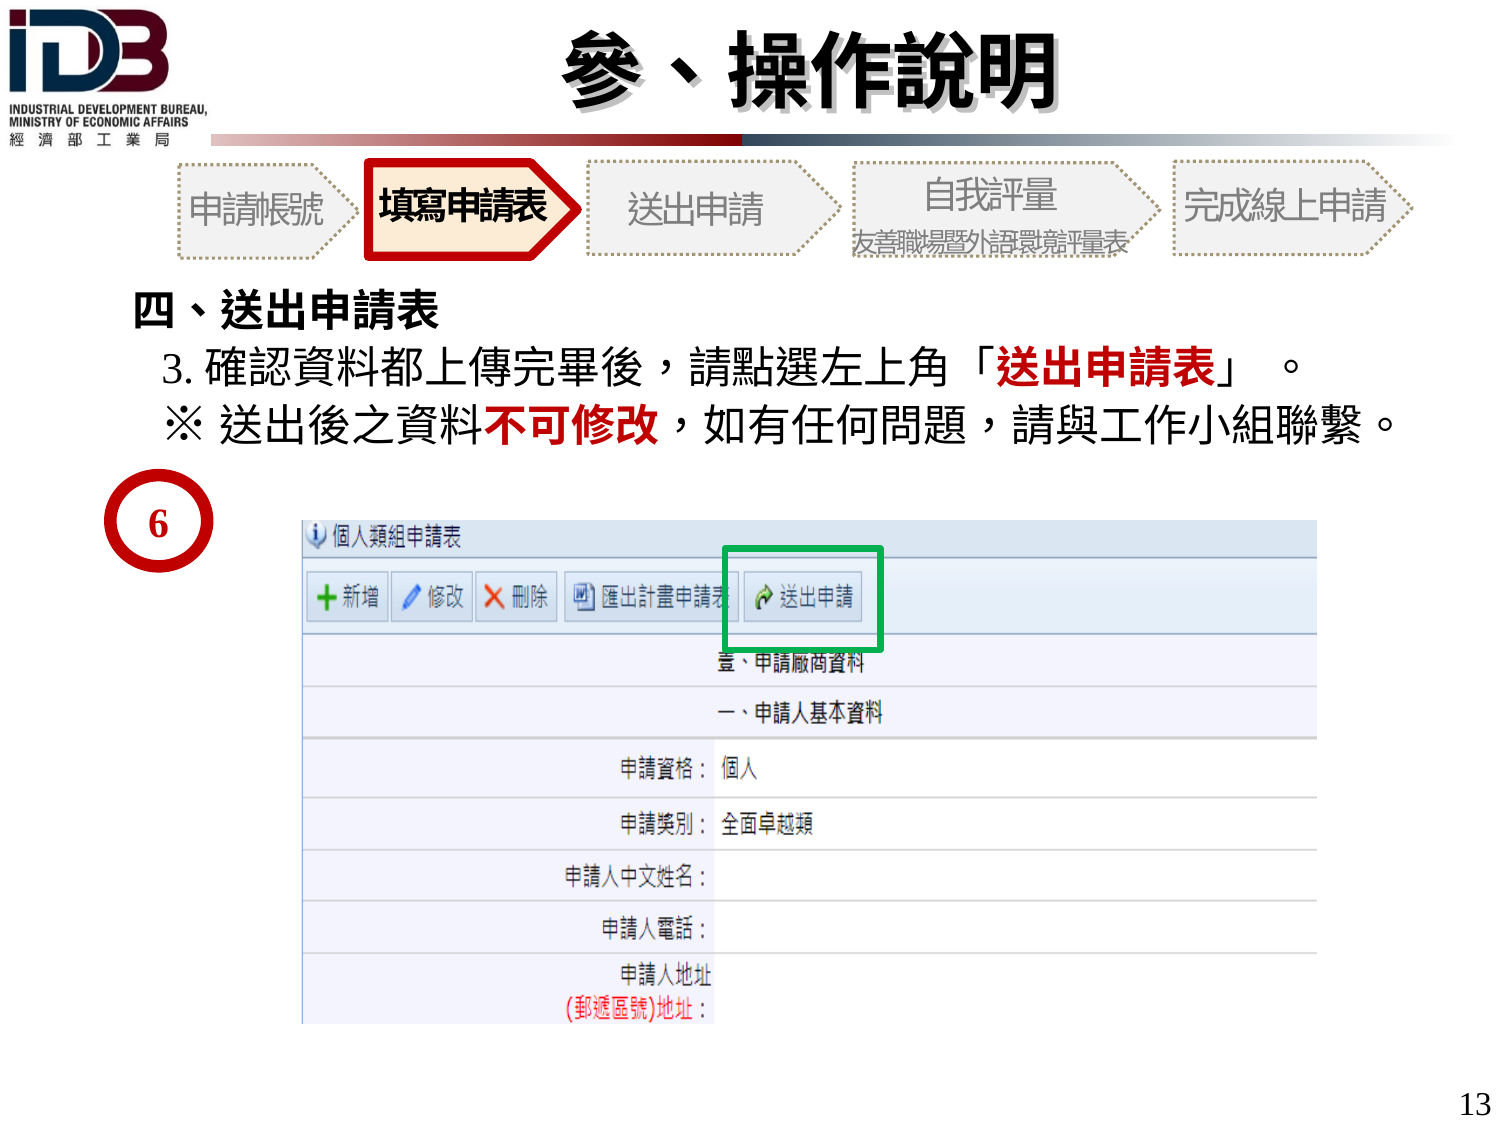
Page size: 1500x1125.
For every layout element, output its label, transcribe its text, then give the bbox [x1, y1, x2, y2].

text_box [854, 162, 1122, 171]
text_box 參、操作說明 [136, 10, 1483, 153]
text_box 完成線上申請 [1135, 173, 1437, 256]
text_box 送出申請 [572, 171, 820, 254]
text_box [368, 162, 541, 173]
text_box [588, 161, 805, 171]
text_box [1174, 161, 1378, 173]
text_box 自我評量 友善職場暨外語環境評量表 [933, 240, 974, 252]
text_box [820, 186, 842, 230]
text_box [179, 164, 324, 176]
picture [296, 520, 1317, 1024]
text_box 填寫申請表 [340, 173, 588, 256]
text_box 自我評量 友善職場暨外語環境評量表 [845, 171, 1135, 254]
text_box 申請帳號 [133, 176, 381, 260]
text_box 四、送出申請表 3.確認資料都上傳完畢後，請點選左上角「送出申請表」 。 ※送出後之資料不可修改，如有任何問題，請與工作小組聯繫。 [117, 269, 1428, 476]
text_box 6 [110, 475, 208, 567]
